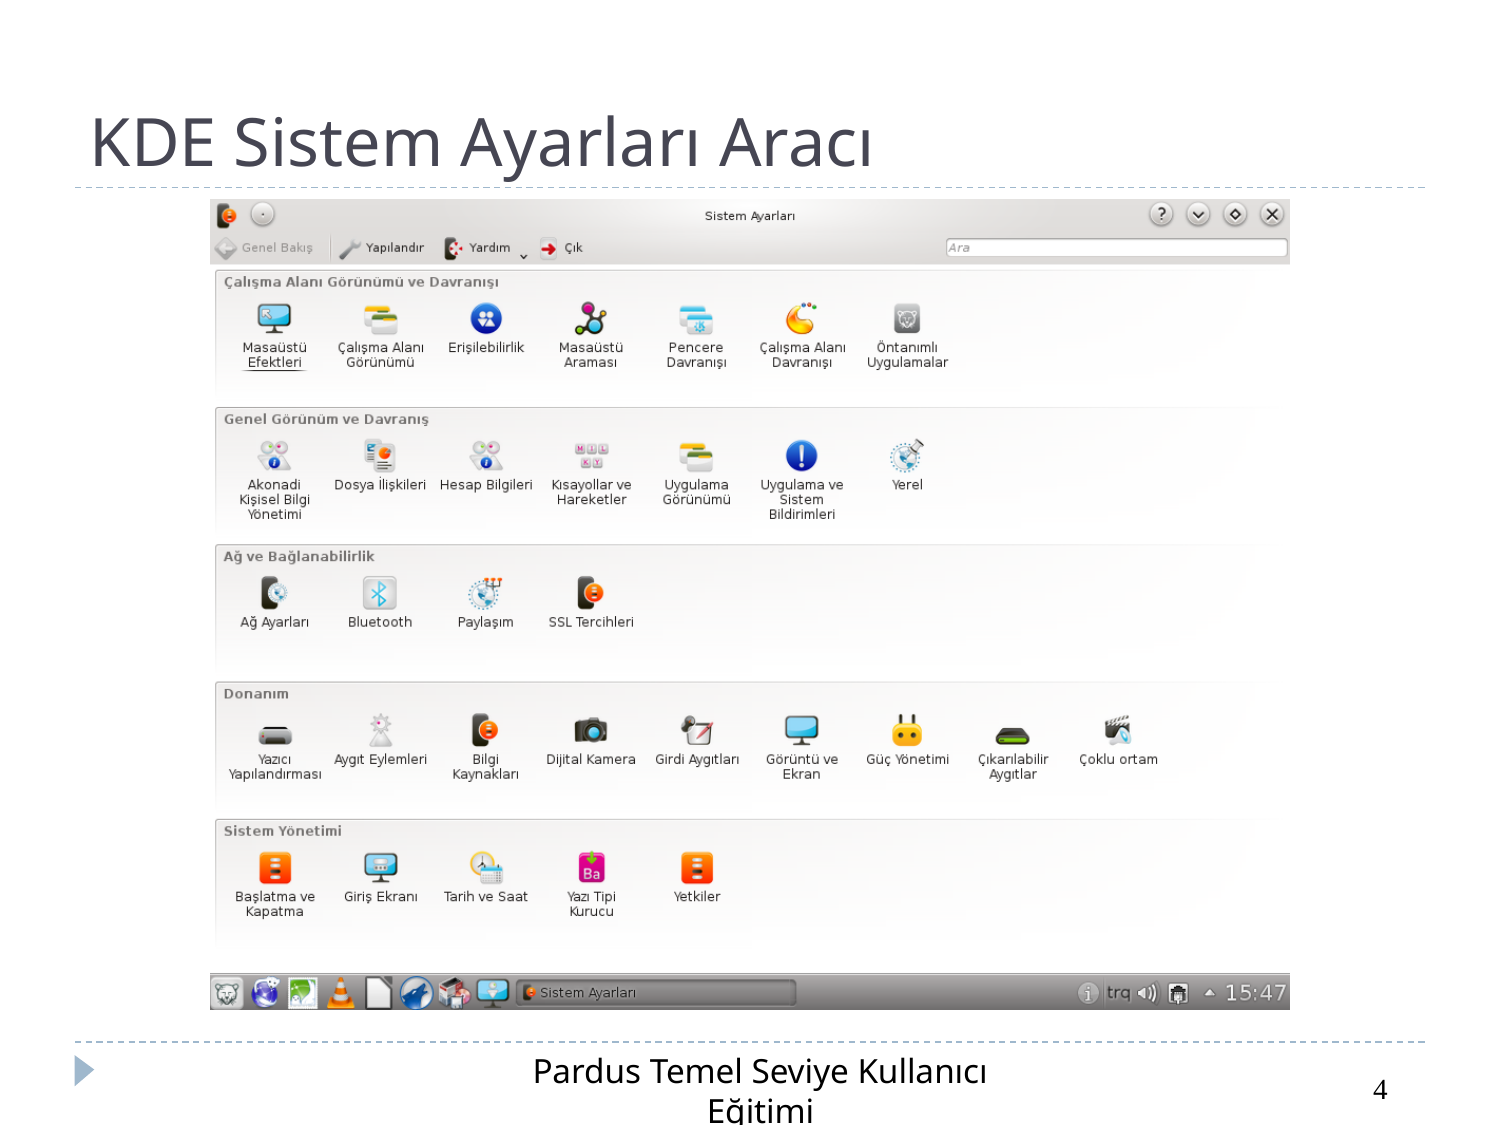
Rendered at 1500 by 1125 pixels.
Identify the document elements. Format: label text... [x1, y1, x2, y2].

title KDE Sistem Ayarları Aracı [75, 24, 1425, 188]
picture [210, 199, 1290, 1010]
